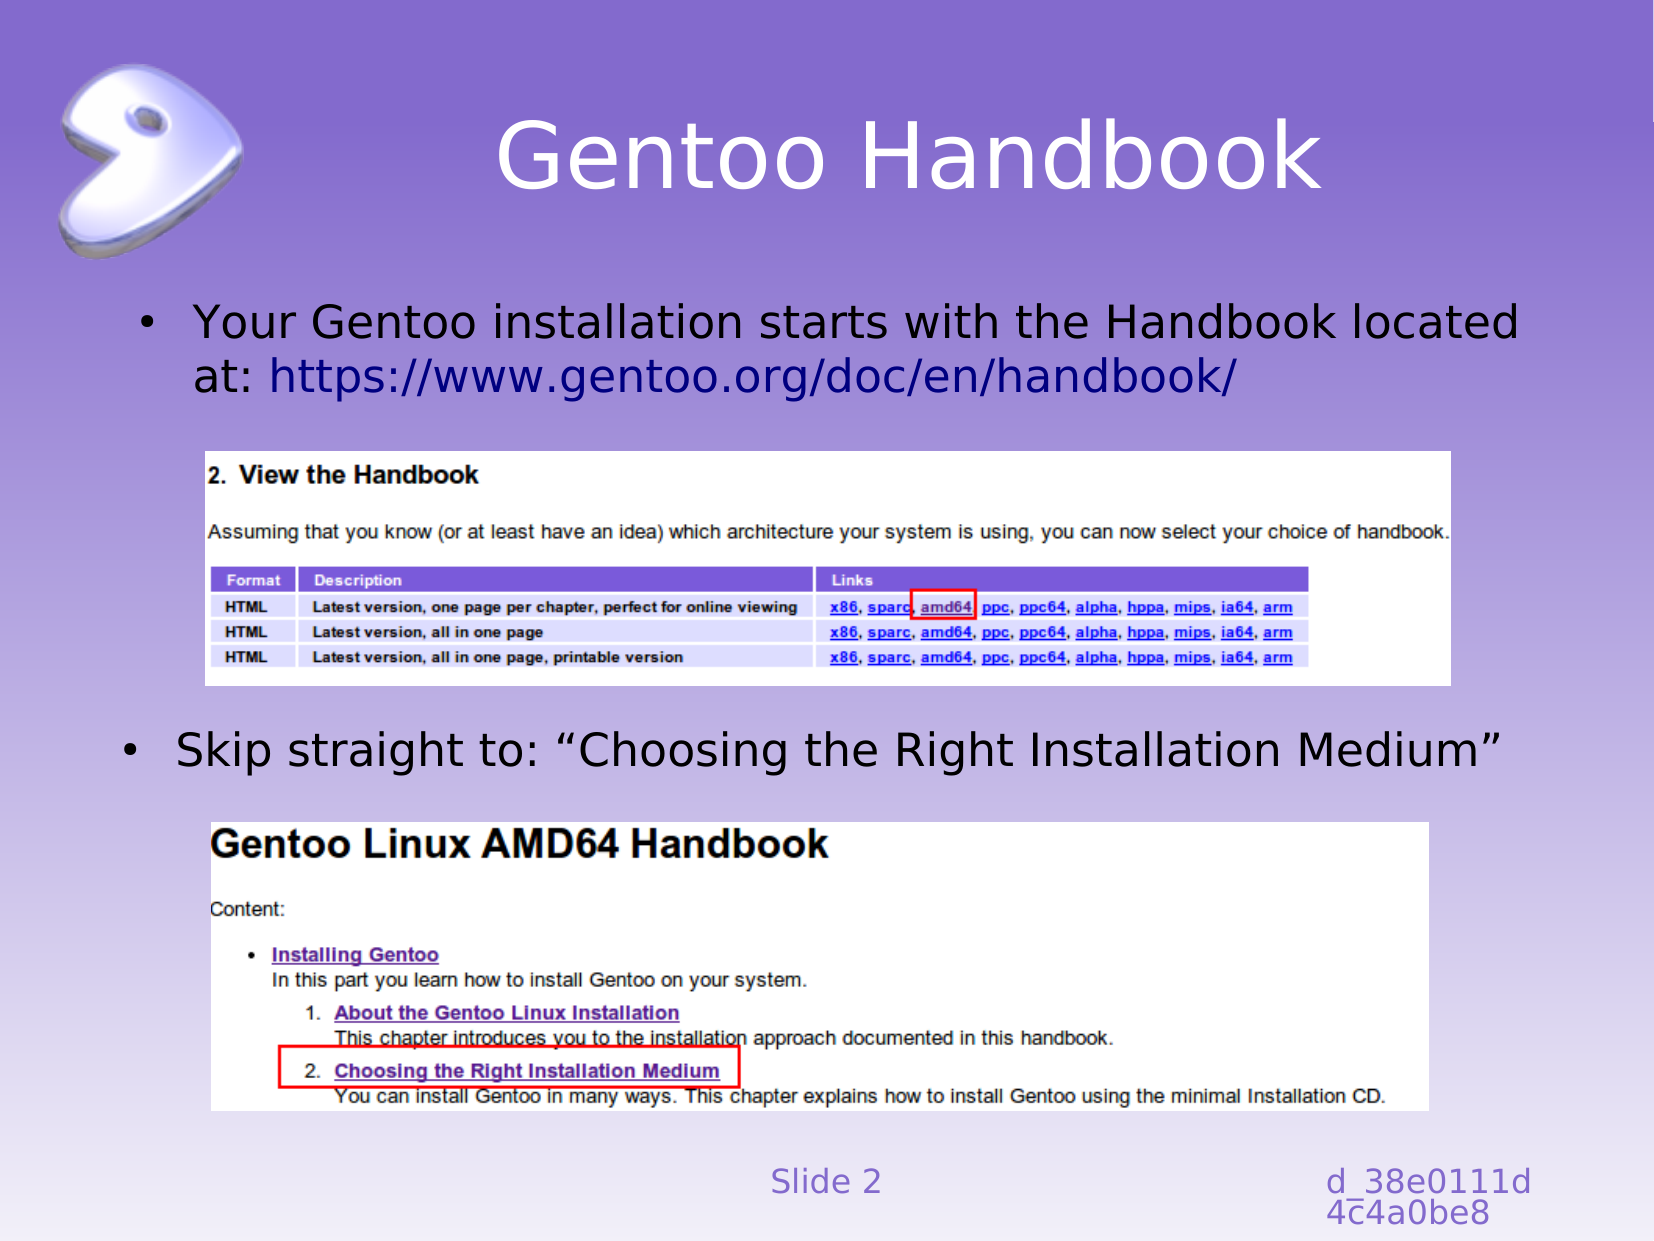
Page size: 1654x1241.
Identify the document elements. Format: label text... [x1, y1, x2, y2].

list Skip straight to: “Choosing the Right Installation Medium” [104, 723, 1517, 850]
title Gentoo Handbook [288, 44, 1531, 268]
picture [49, 61, 248, 266]
picture [211, 850, 1429, 1111]
picture [205, 451, 1451, 686]
list Your Gentoo installation starts with the Handbook located at: https://www.gentoo.org/doc/en/handbook/ [121, 296, 1534, 423]
